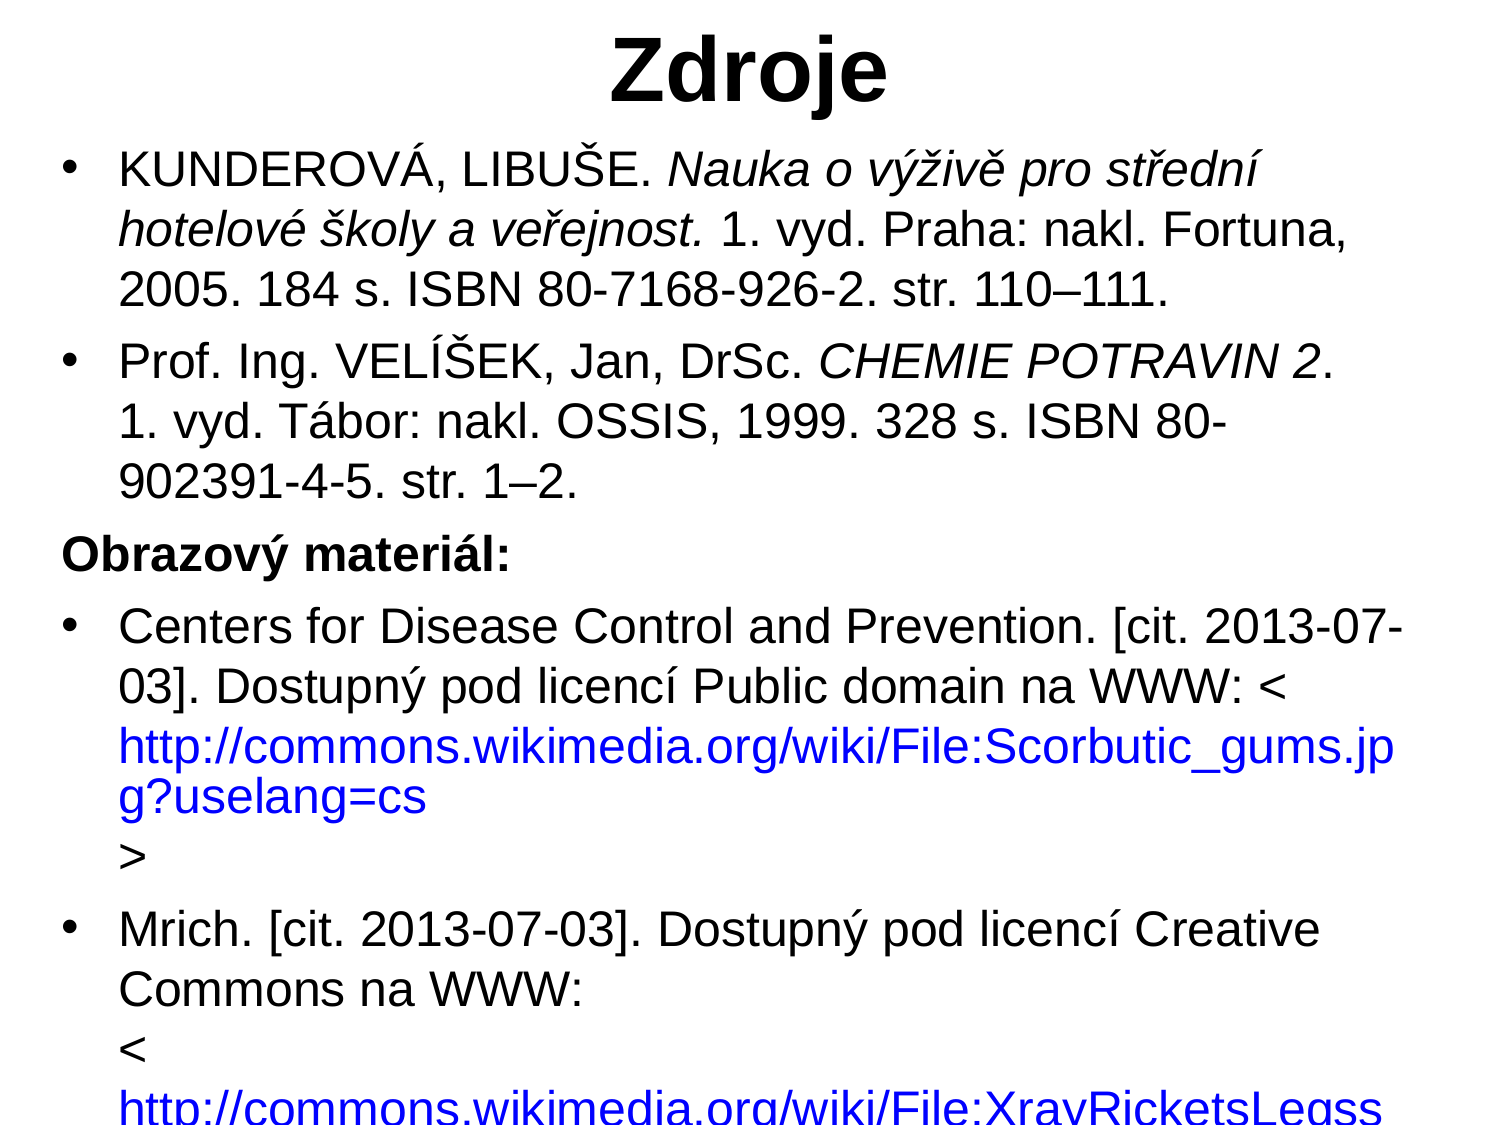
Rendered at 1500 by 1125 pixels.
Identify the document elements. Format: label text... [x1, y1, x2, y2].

list KUNDEROVÁ, LIBUŠE. Nauka o výživě pro střední hotelové školy a veřejnost. 1. vyd. Praha: nakl. Fortuna, 2005. 184 s. ISBN 80-7168-926-2. str. 110–111. Prof. Ing. VELÍŠEK, Jan, DrSc. CHEMIE POTRAVIN 2. 1. vyd. Tábor: nakl. OSSIS, 1999. 328 s. ISBN 80-902391-4-5. str. 1–2. Obrazový materiál: Centers for Disease Control and Prevention. [cit. 2013-07-03]. Dostupný pod licencí Public domain na WWW: <http://commons.wikimedia.org/wiki/File:Scorbutic_gums.jpg?uselang=cs> Mrich. [cit. 2013-07-03]. Dostupný pod licencí Creative Commons na WWW: <http://commons.wikimedia.org/wiki/File:XrayRicketsLegssmall.jpg> [46, 128, 1427, 1125]
title Zdroje [75, 0, 1426, 129]
